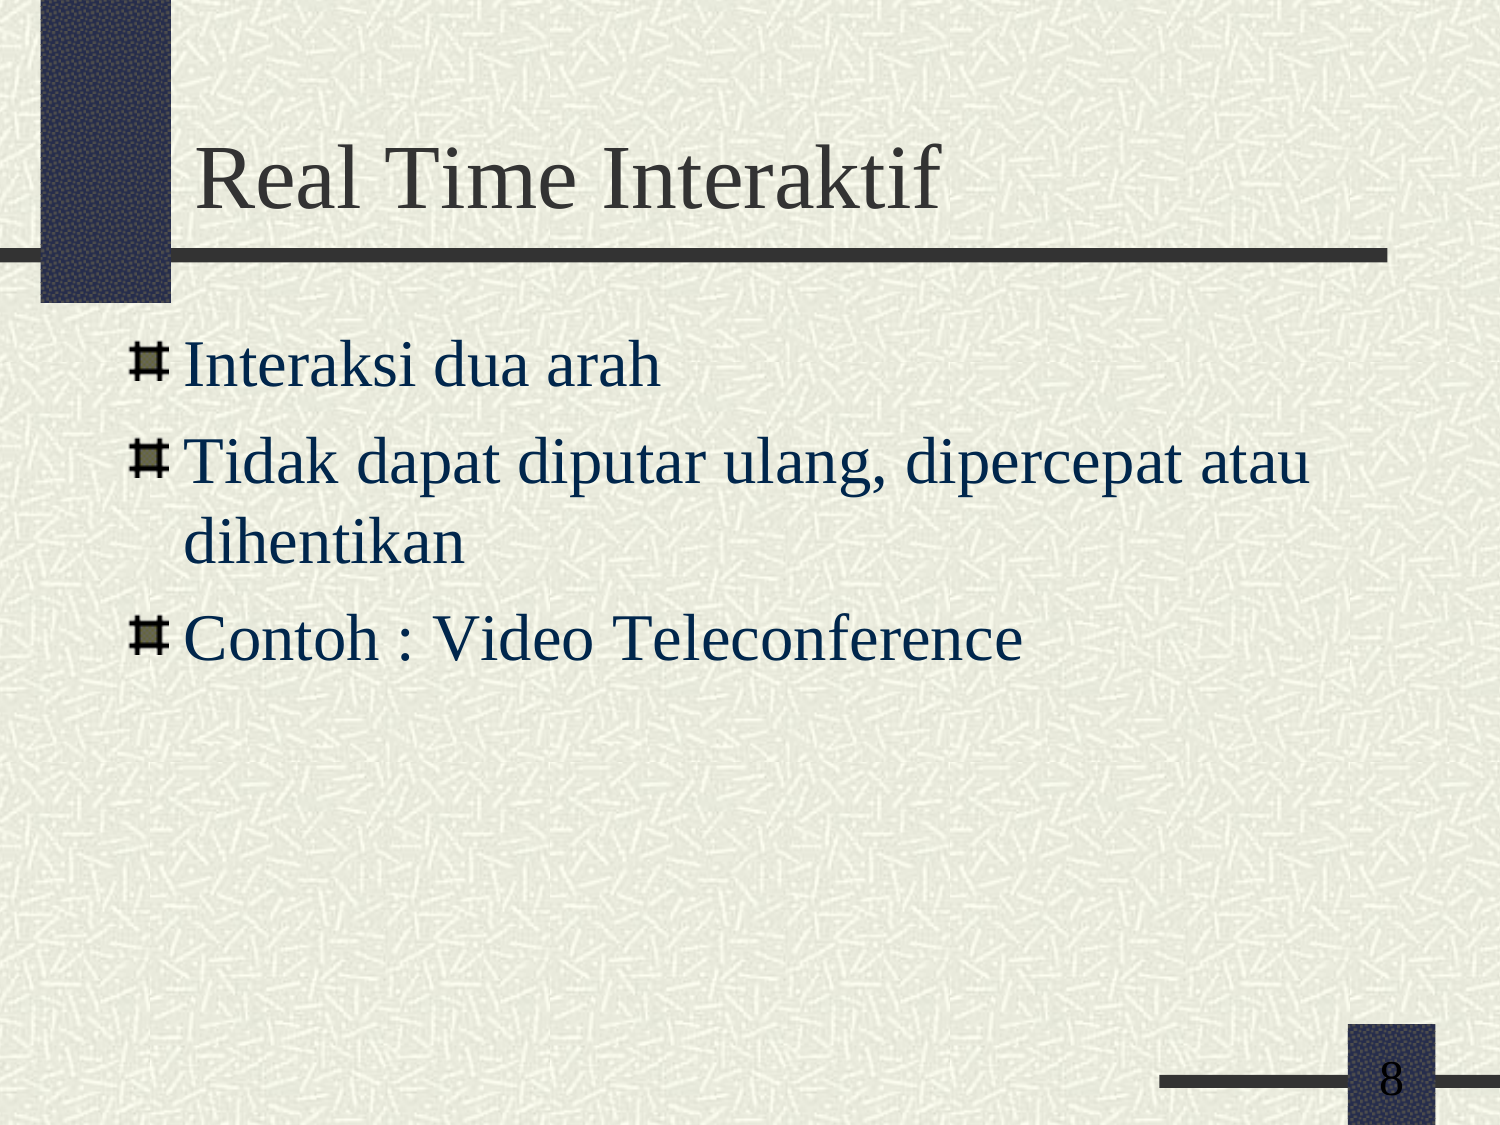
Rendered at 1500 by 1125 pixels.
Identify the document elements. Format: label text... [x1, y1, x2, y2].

picture [0, 0, 1500, 1125]
title Real Time Interaktif [179, 46, 1455, 235]
list Interaksi dua arah Tidak dapat diputar ulang, dipercepat atau dihentikan Contoh : Video Teleconference [112, 312, 1388, 1000]
